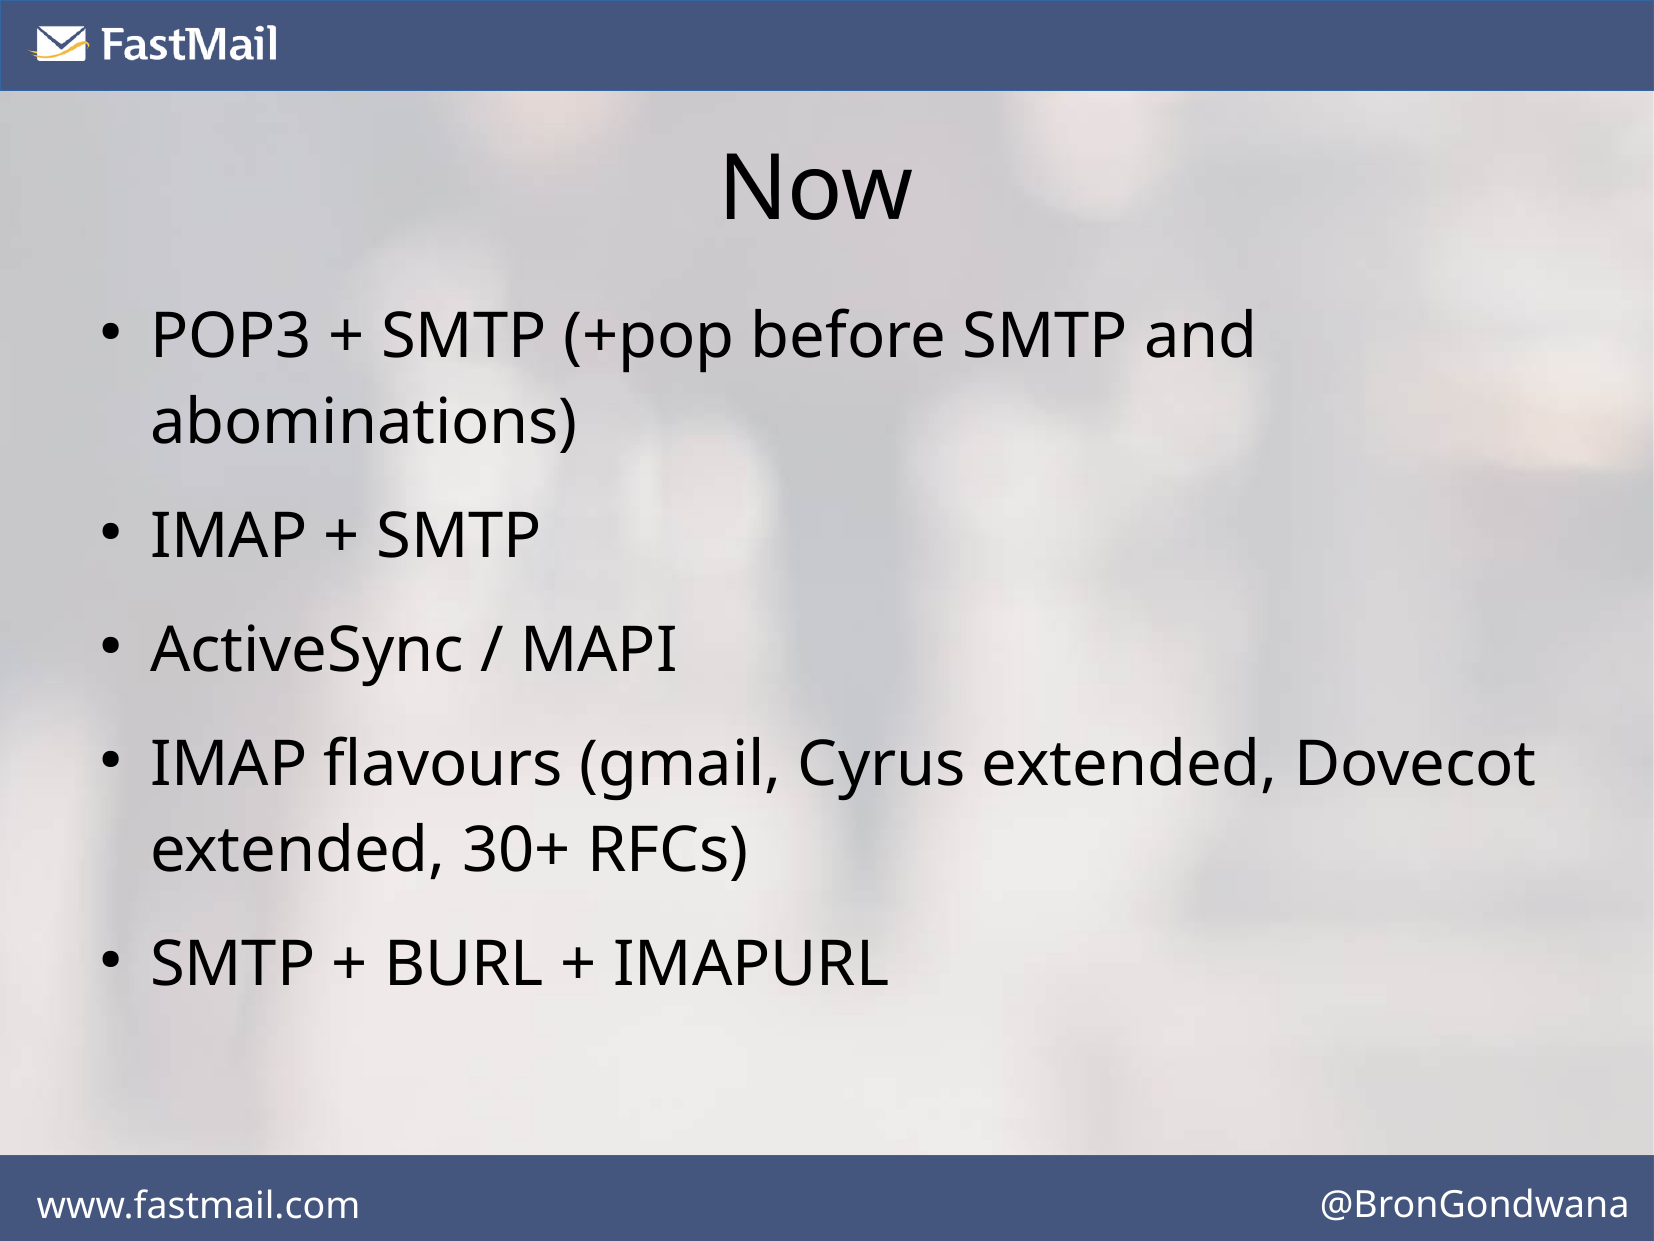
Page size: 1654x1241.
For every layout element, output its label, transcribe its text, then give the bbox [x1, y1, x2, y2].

picture [0, 91, 1654, 1155]
title Now [71, 101, 1561, 267]
picture [26, 8, 302, 78]
list POP3 + SMTP (+pop before SMTP and abominations) IMAP + SMTP ActiveSync / MAPI IMAP flavours (gmail, Cyrus extended, Dovecot extended, 30+ RFCs) SMTP + BURL + IMAPURL [82, 290, 1571, 1010]
